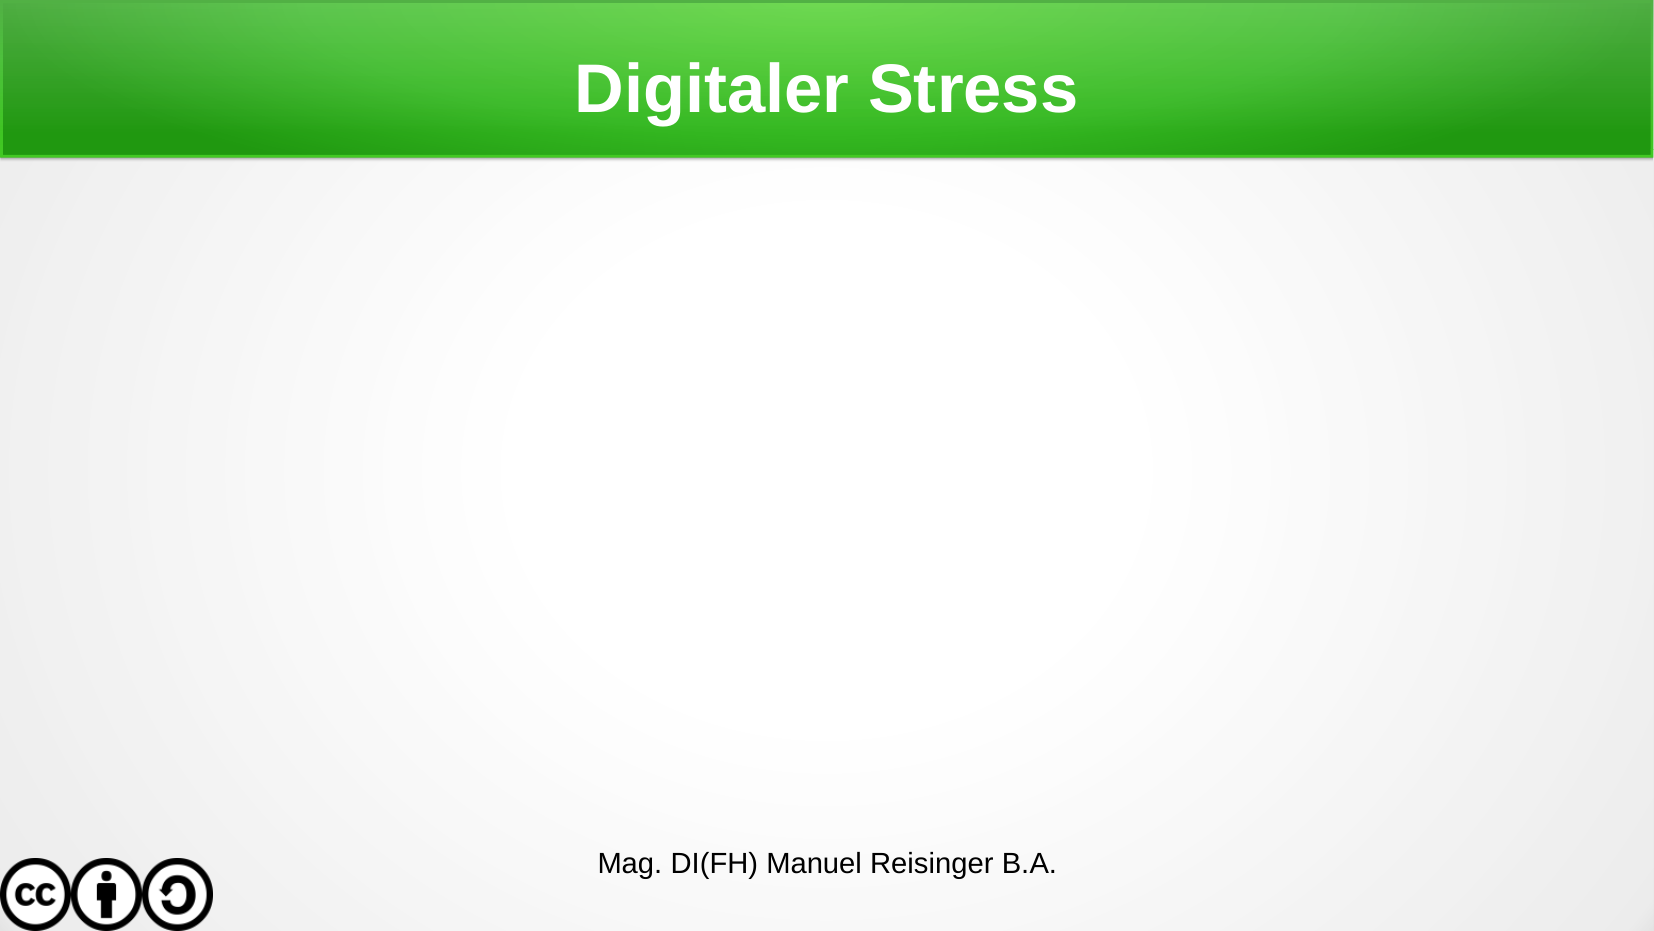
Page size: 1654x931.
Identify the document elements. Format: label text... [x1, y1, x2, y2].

title Digitaler Stress [82, 35, 1571, 142]
picture [0, 858, 213, 931]
